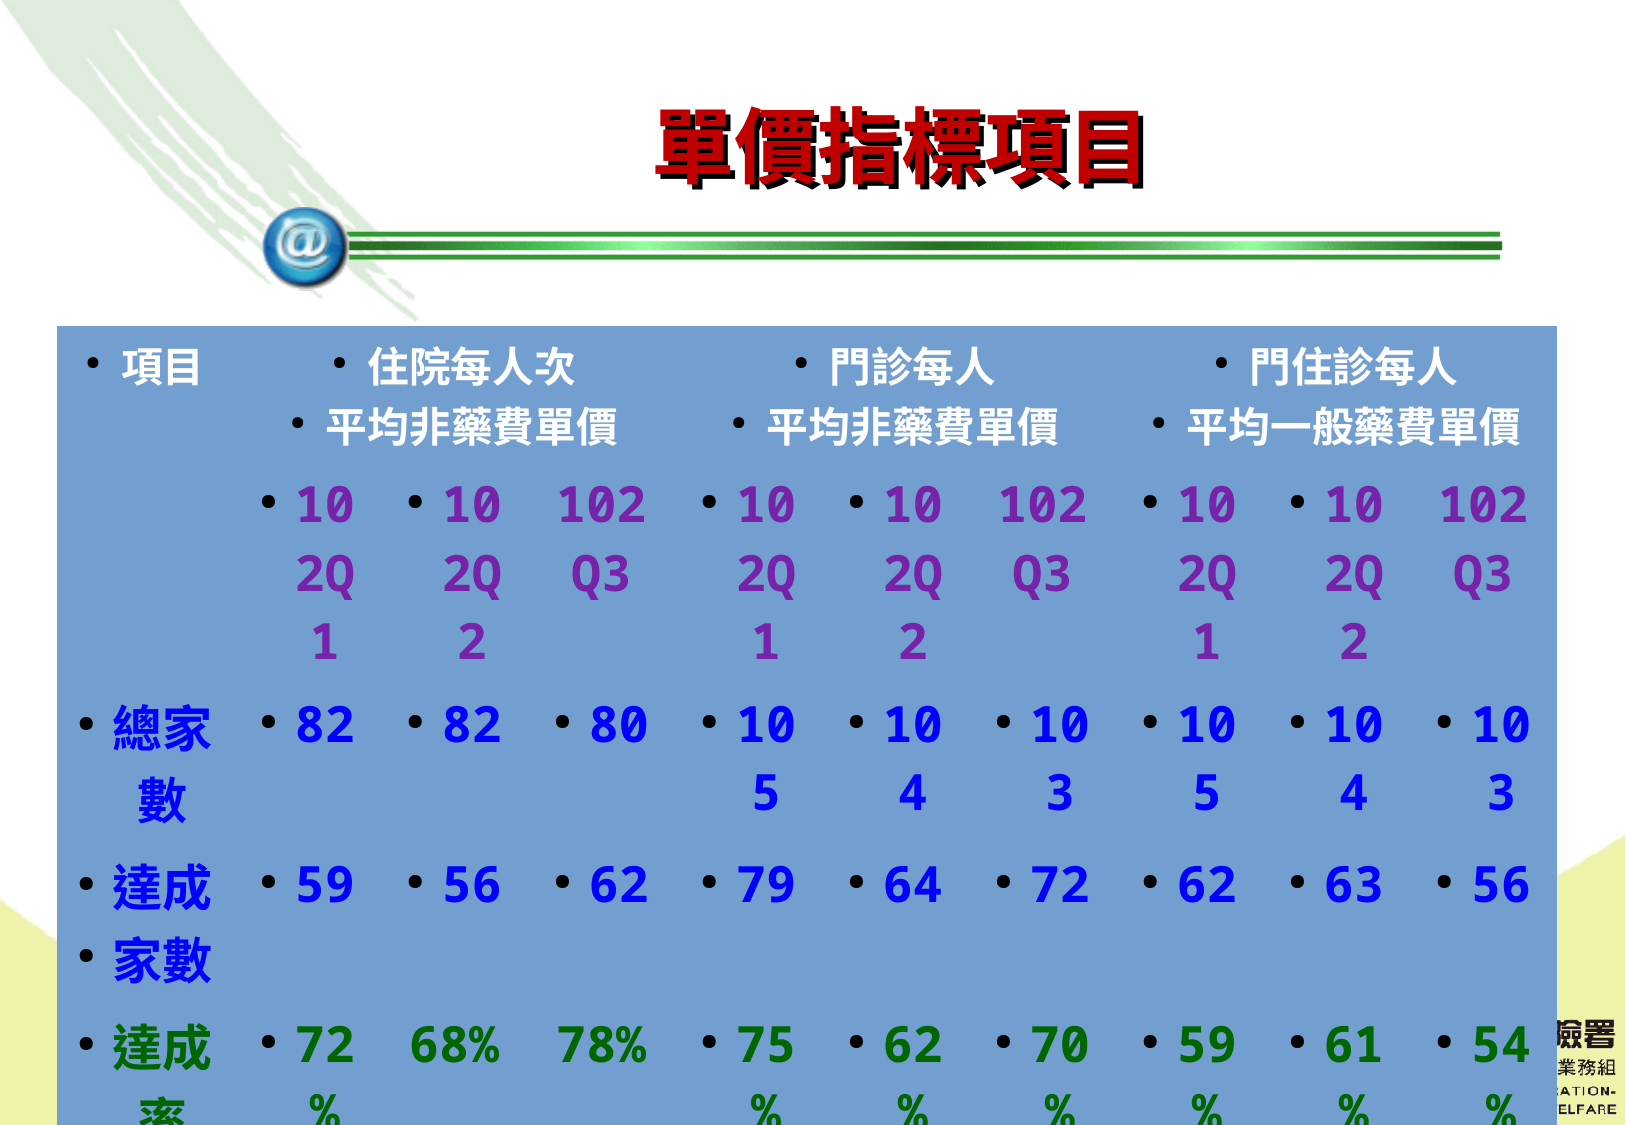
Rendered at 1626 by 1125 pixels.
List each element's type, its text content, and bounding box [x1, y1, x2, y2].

table_cell 達成 家數 [57, 842, 234, 1001]
table_cell 70% [969, 1001, 1116, 1125]
table_cell 78% [528, 1001, 675, 1125]
table_cell 102Q2 [1263, 462, 1410, 682]
table_cell 63 [1263, 842, 1410, 1001]
table_cell 102Q3 [969, 462, 1116, 682]
text_box 單價指標項目 [304, 79, 1498, 209]
table_header 住院每人次 平均非藥費單價 [234, 326, 675, 462]
table_cell 62 [528, 842, 675, 1001]
table_cell 72 [969, 842, 1116, 1001]
table_cell 68% [381, 1001, 528, 1125]
table_cell 80 [528, 682, 675, 842]
table_cell 102Q2 [381, 462, 528, 682]
table_cell 56 [1410, 842, 1557, 1001]
table_header 門住診每人 平均一般藥費單價 [1116, 326, 1557, 462]
table_cell 103 [1410, 682, 1557, 842]
table_cell 102Q1 [675, 462, 822, 682]
table_cell 61% [1263, 1001, 1410, 1125]
table_header 項目 [57, 326, 234, 682]
table_cell 59% [1116, 1001, 1263, 1125]
table_cell 102Q3 [528, 462, 675, 682]
table_header 門診每人 平均非藥費單價 [675, 326, 1116, 462]
table_cell 56 [381, 842, 528, 1001]
table_cell 72% [234, 1001, 381, 1125]
table_cell 54% [1410, 1001, 1557, 1125]
table_cell 102Q1 [1116, 462, 1263, 682]
table_cell 102Q3 [1410, 462, 1557, 682]
table_cell 62% [822, 1001, 969, 1125]
table_cell 82 [381, 682, 528, 842]
table_cell 79 [675, 842, 822, 1001]
table_cell 64 [822, 842, 969, 1001]
table_cell 104 [1263, 682, 1410, 842]
table_cell 59 [234, 842, 381, 1001]
table_cell 103 [969, 682, 1116, 842]
table_cell 105 [1116, 682, 1263, 842]
table_cell 達成率 [57, 1001, 234, 1125]
table_cell 62 [1116, 842, 1263, 1001]
table_cell 105 [675, 682, 822, 842]
table_cell 總家數 [57, 682, 234, 842]
table_cell 104 [822, 682, 969, 842]
table_cell 75% [675, 1001, 822, 1125]
table_cell 82 [234, 682, 381, 842]
table_cell 102Q1 [234, 462, 381, 682]
table_cell 102Q2 [822, 462, 969, 682]
